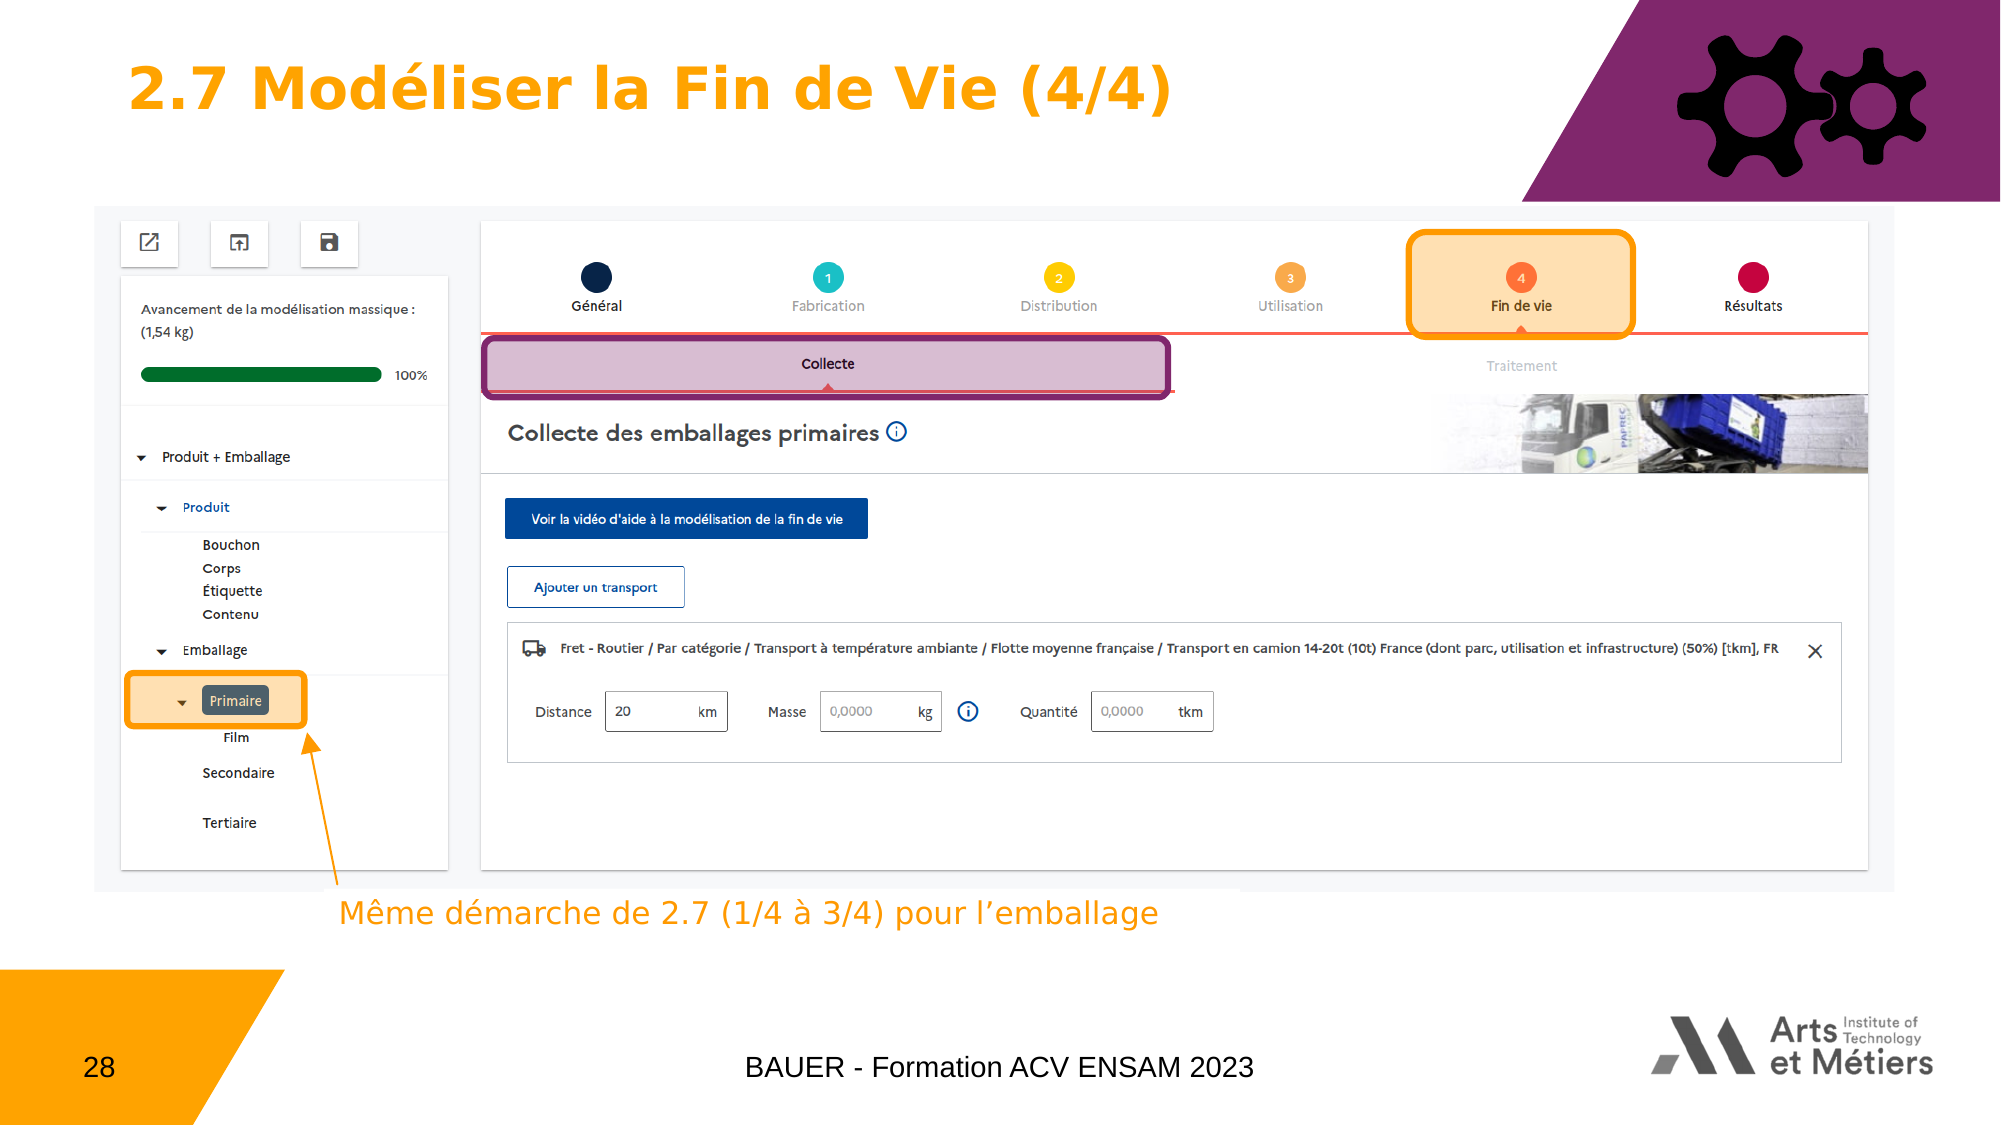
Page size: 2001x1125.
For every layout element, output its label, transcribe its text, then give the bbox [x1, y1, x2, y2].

text_box [484, 338, 1169, 398]
text_box Même démarche de 2.7 (1/4 à 3/4) pour l’emballage [323, 888, 1241, 977]
text_box [1408, 231, 1634, 337]
text_box [127, 672, 305, 727]
picture [1631, 997, 1952, 1093]
title 2.7 Modéliser la Fin de Vie (4/4) [112, 51, 1512, 166]
picture [94, 206, 1895, 892]
picture [1677, 35, 1927, 178]
